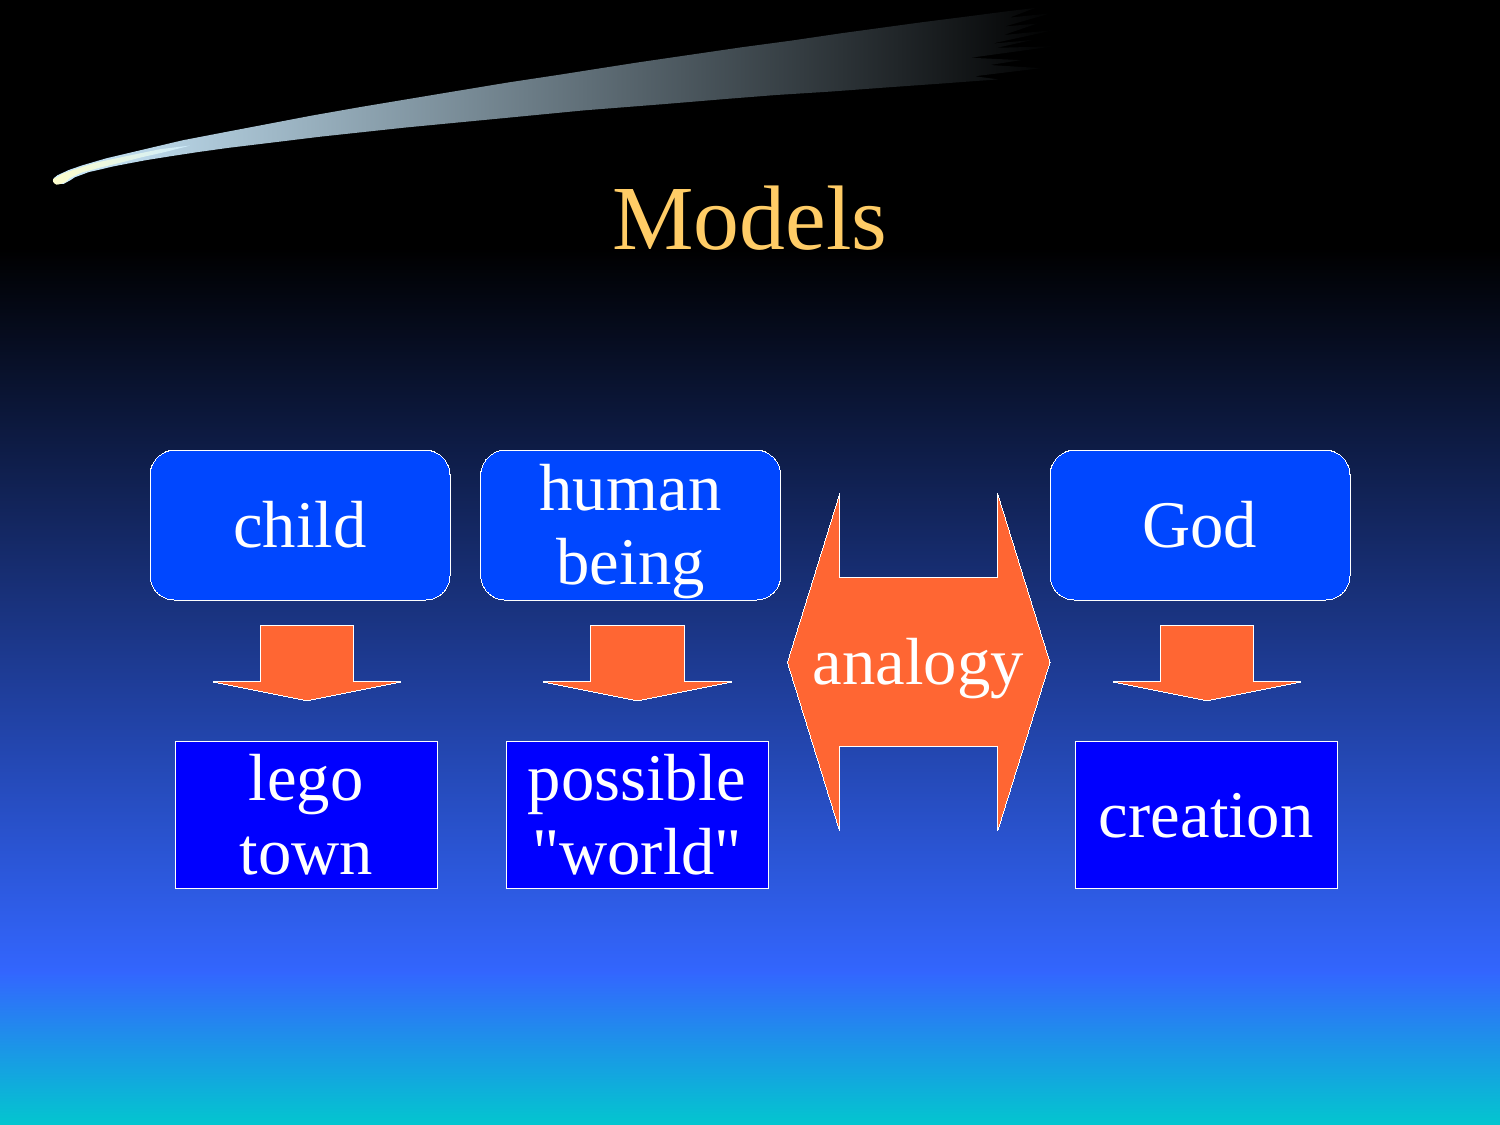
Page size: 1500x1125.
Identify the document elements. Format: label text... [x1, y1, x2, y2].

text_box God [1050, 450, 1351, 601]
text_box child [150, 450, 451, 601]
text_box possible "world" [506, 741, 769, 889]
text_box human being [480, 450, 781, 601]
title Models [112, 124, 1388, 313]
text_box [1113, 625, 1301, 701]
text_box creation [1075, 741, 1338, 889]
text_box [543, 625, 732, 701]
text_box lego town [175, 741, 438, 889]
text_box [213, 625, 401, 701]
text_box analogy [787, 493, 1051, 831]
